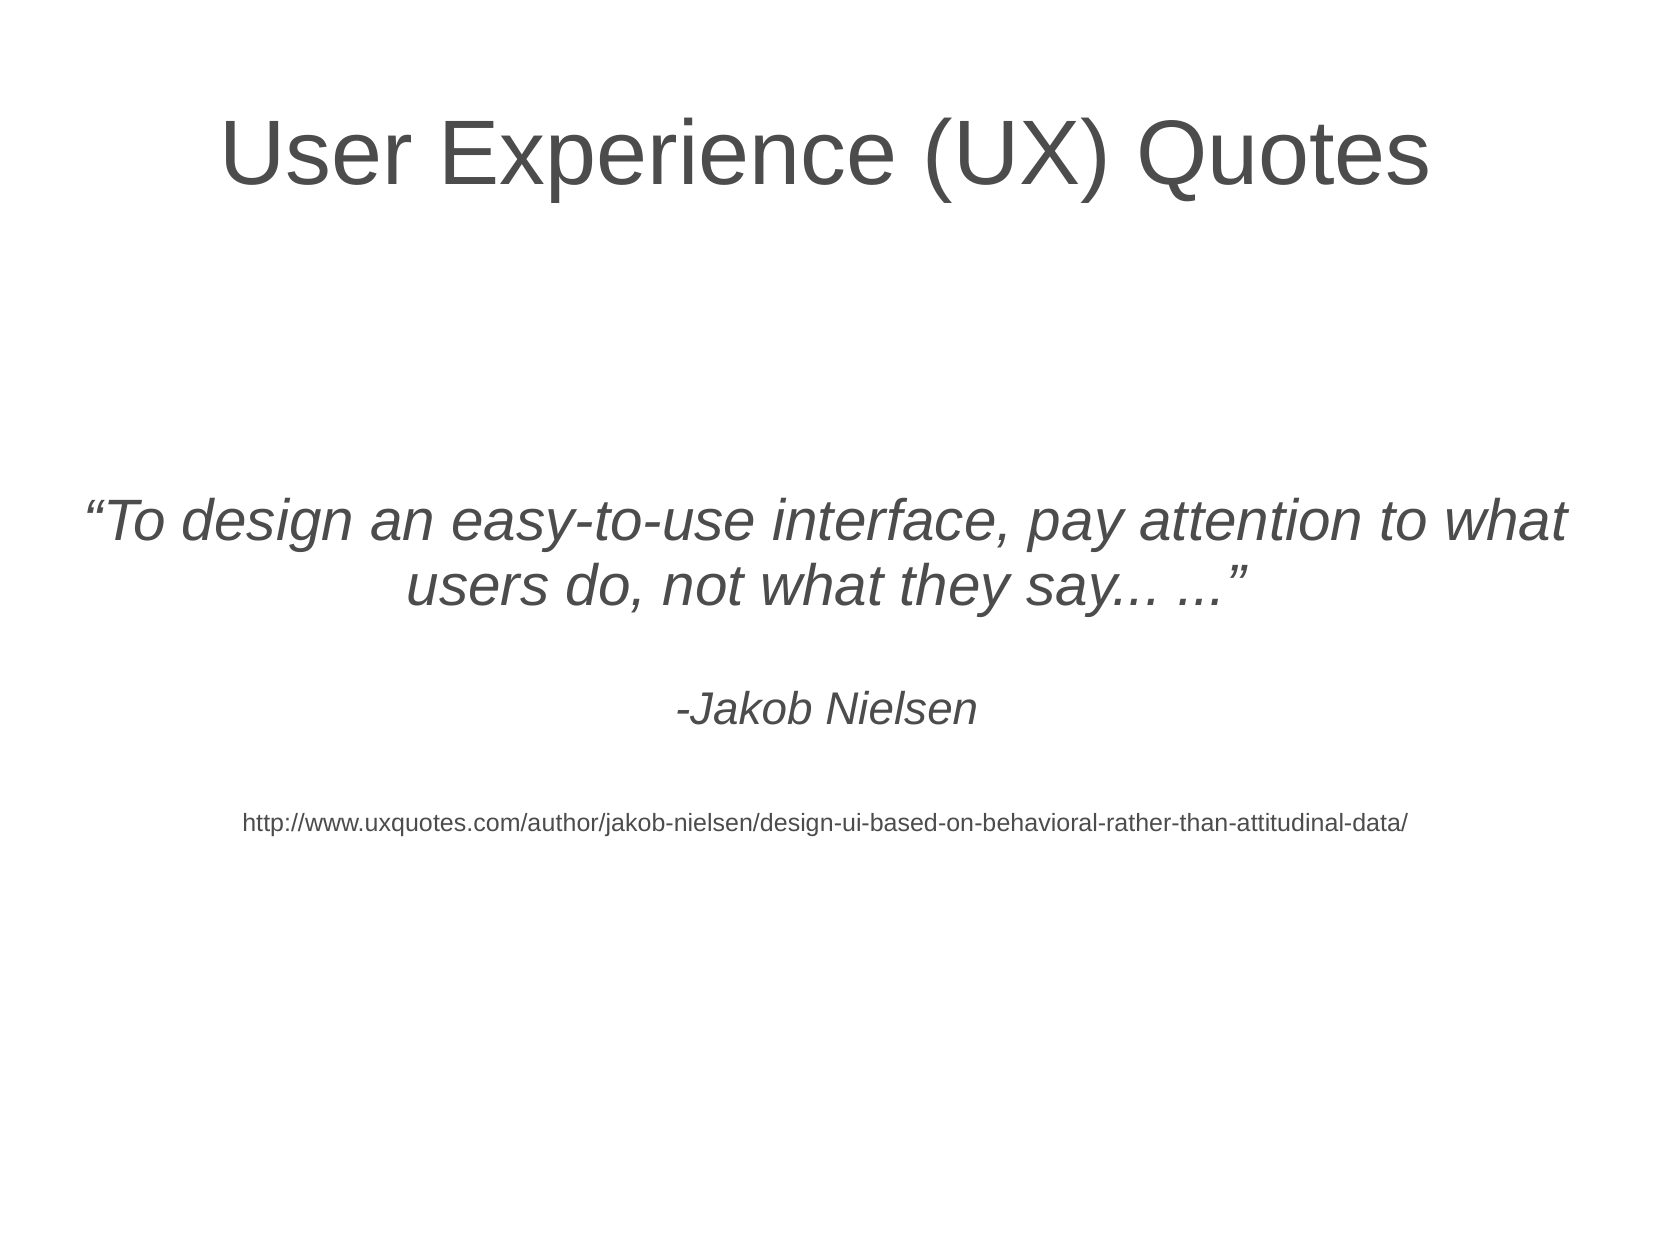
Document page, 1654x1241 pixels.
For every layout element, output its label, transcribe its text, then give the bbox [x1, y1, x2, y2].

title User Experience (UX) Quotes [82, 56, 1571, 250]
subtitle “To design an easy-to-use interface, pay attention to what users do, not what they say... ...” -Jakob Nielsen http://www.uxquotes.com/author/jakob-nielsen/design-ui-based-on-behavioral-rather-than-attitudinal-data/ [82, 297, 1571, 1102]
